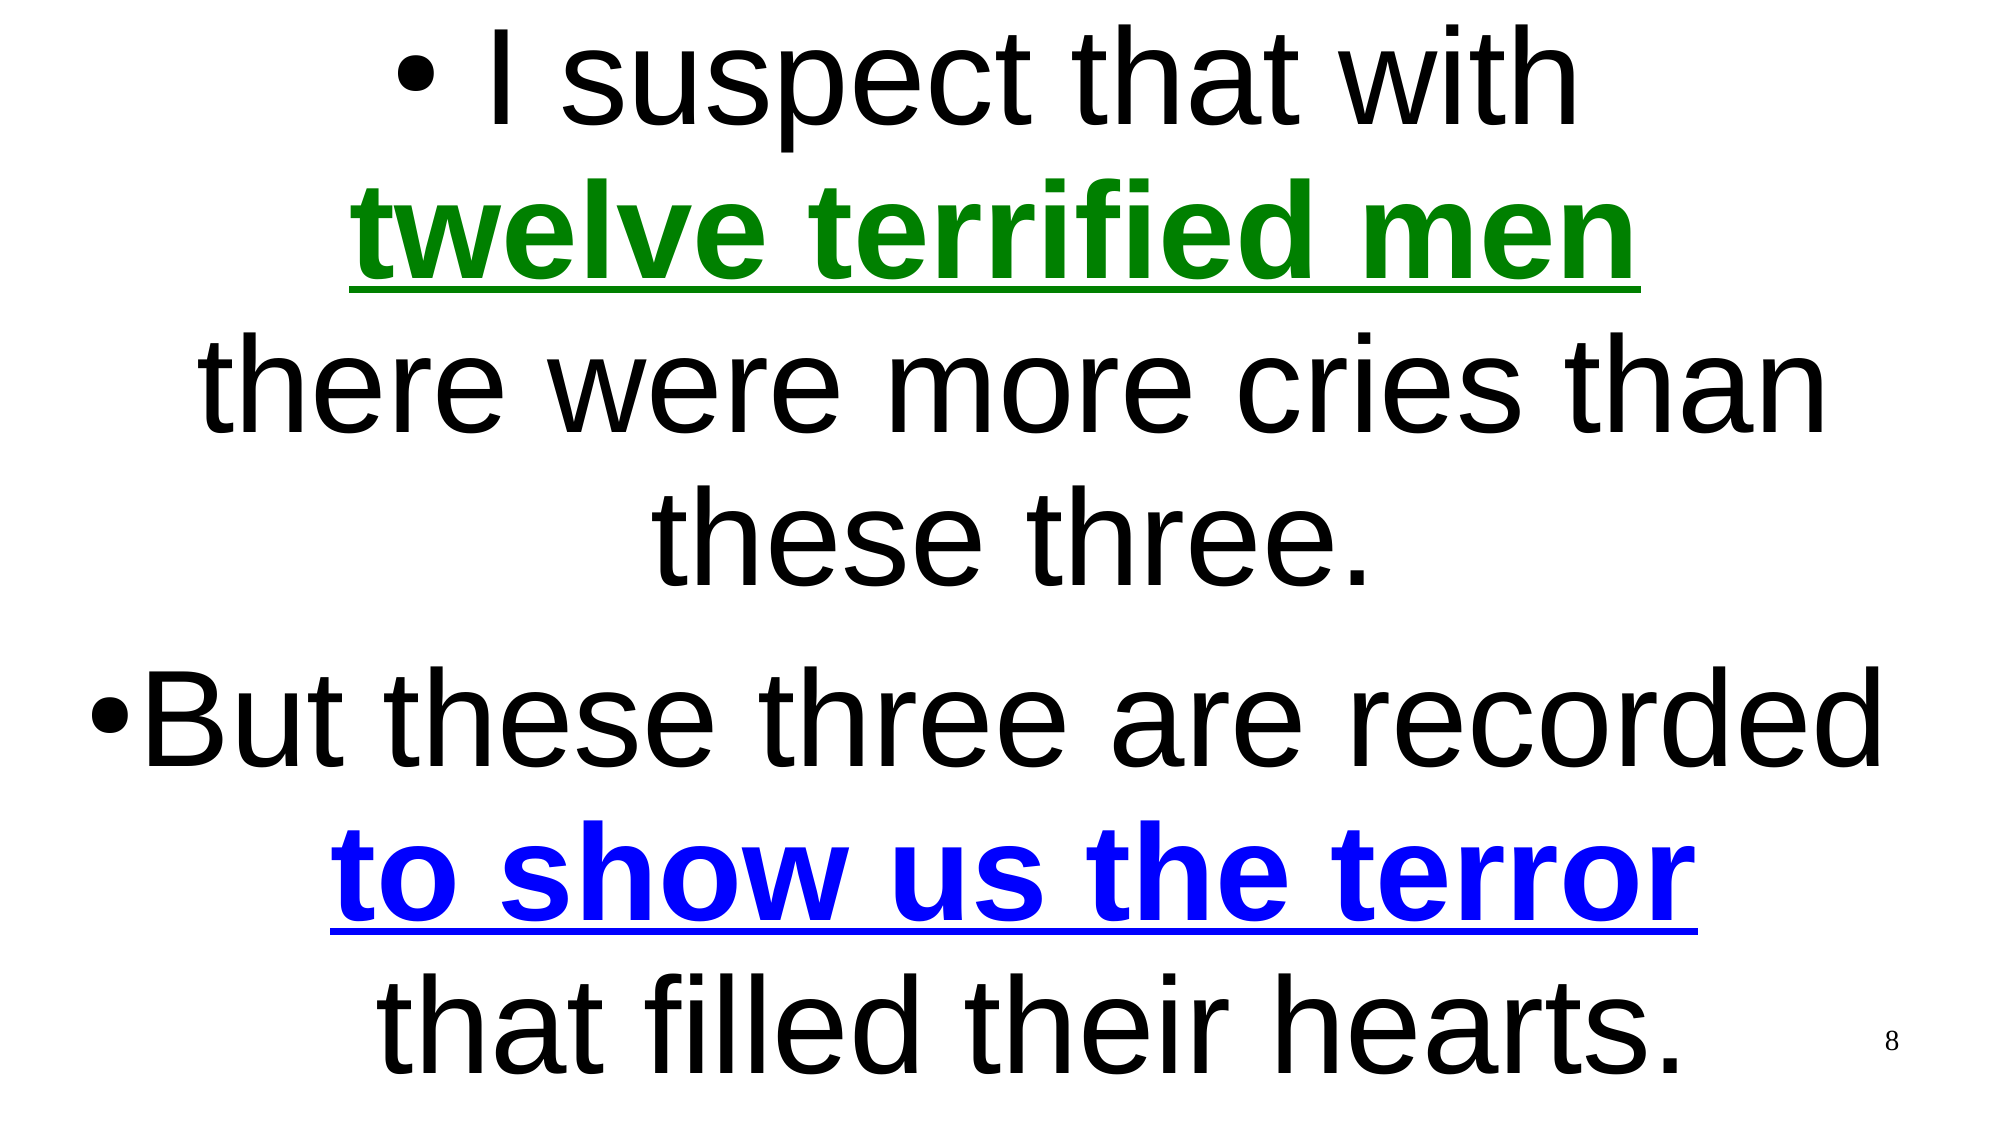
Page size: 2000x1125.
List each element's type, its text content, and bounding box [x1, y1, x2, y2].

list I suspect that with twelve terrified men there were more cries than these three. But these three are recorded to show us the terror that filled their hearts. [0, 0, 1996, 1123]
